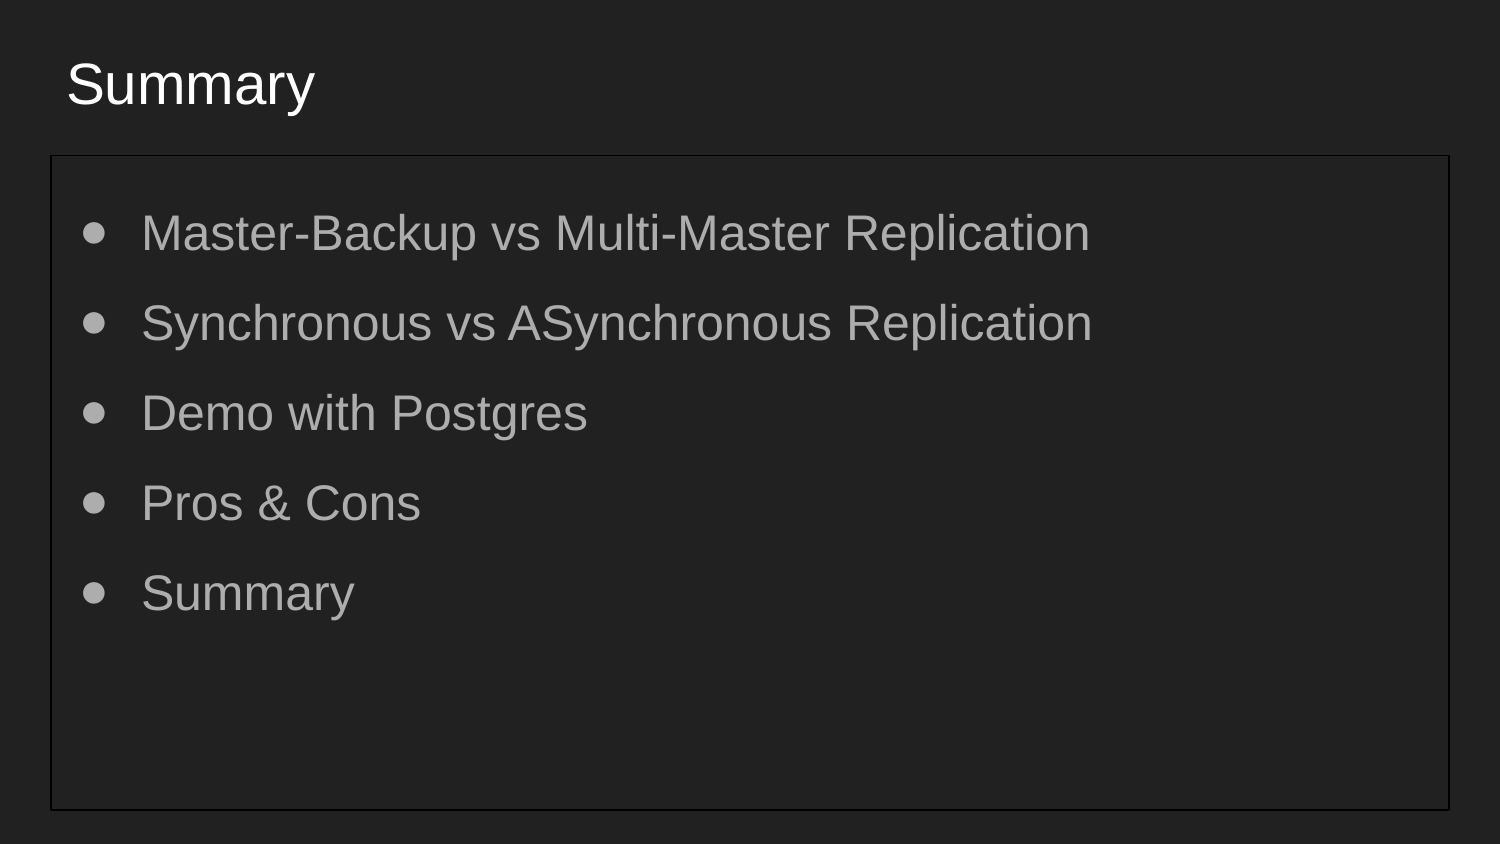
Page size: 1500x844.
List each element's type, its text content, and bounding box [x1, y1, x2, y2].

title Summary [51, 30, 1449, 125]
list Master-Backup vs Multi-Master Replication Synchronous vs ASynchronous Replication Demo with Postgres Pros & Cons Summary [51, 155, 1449, 811]
